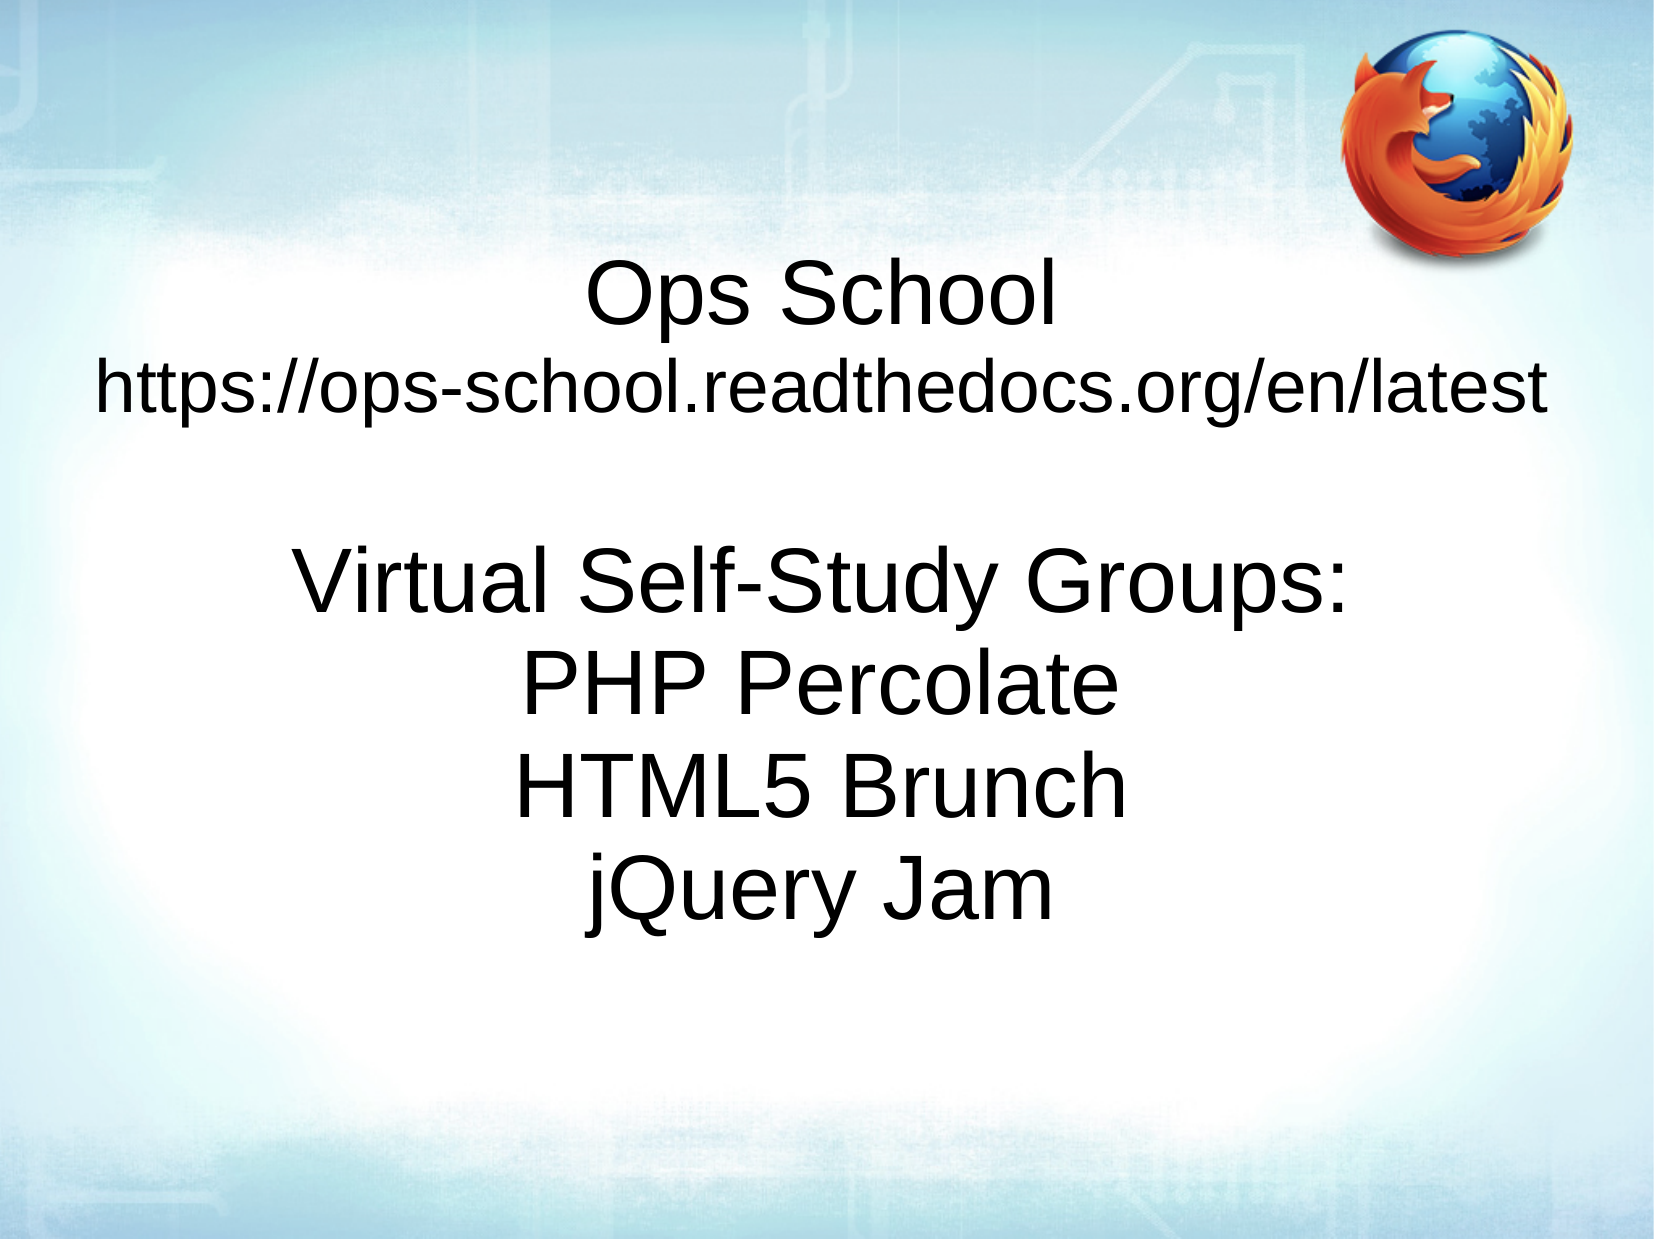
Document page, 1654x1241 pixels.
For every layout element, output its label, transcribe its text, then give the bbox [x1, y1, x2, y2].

title Ops School https://ops-school.readthedocs.org/en/latest Virtual Self-Study Groups: PHP Percolate HTML5 Brunch jQuery Jam [13, 246, 1630, 1149]
picture [0, 0, 1654, 1239]
